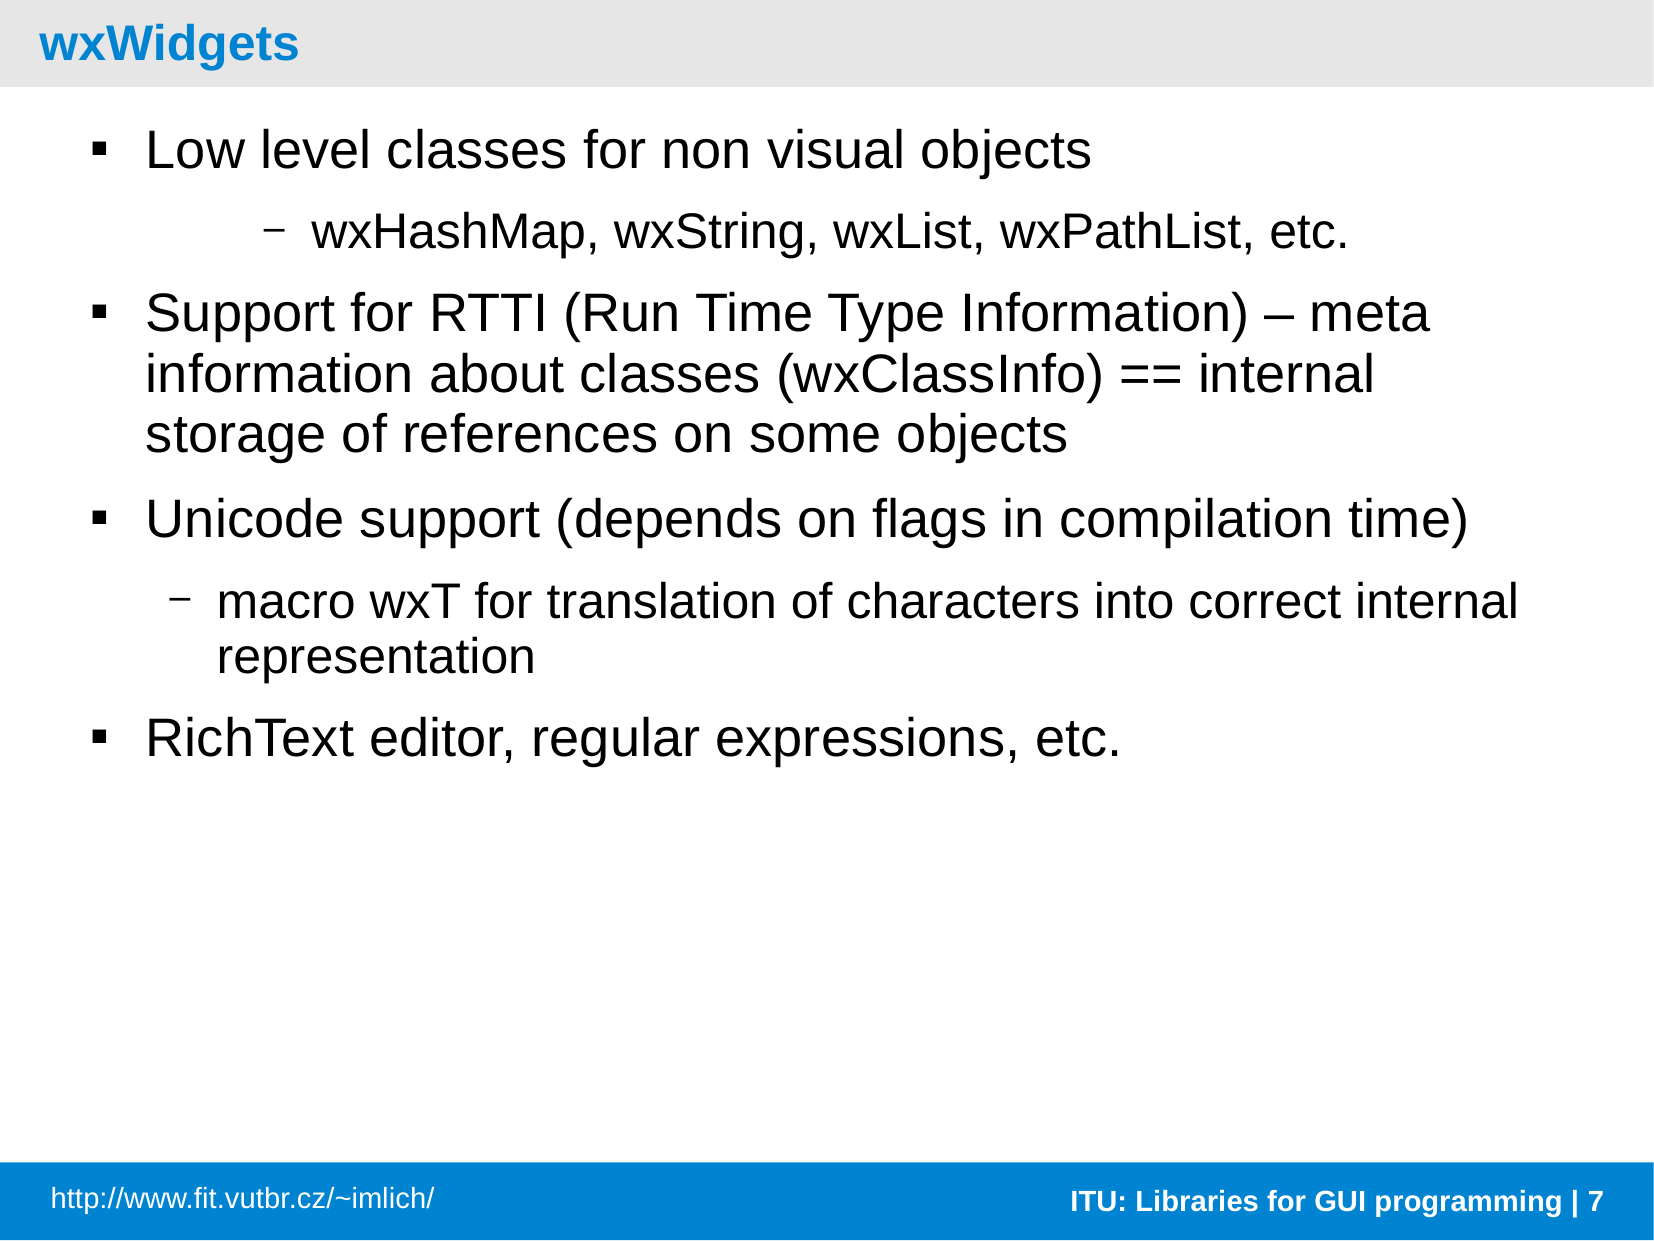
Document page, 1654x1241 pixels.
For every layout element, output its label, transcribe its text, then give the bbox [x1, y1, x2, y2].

title wxWidgets [39, 5, 1615, 81]
list Low level classes for non visual objects wxHashMap, wxString, wxList, wxPathList, etc. Support for RTTI (Run Time Type Information) – meta information about classes (wxClassInfo) == internal storage of references on some objects Unicode support (depends on flags in compilation time) macro wxT for translation of characters into correct internal representation RichText editor, regular expressions, etc. [75, 119, 1564, 1126]
